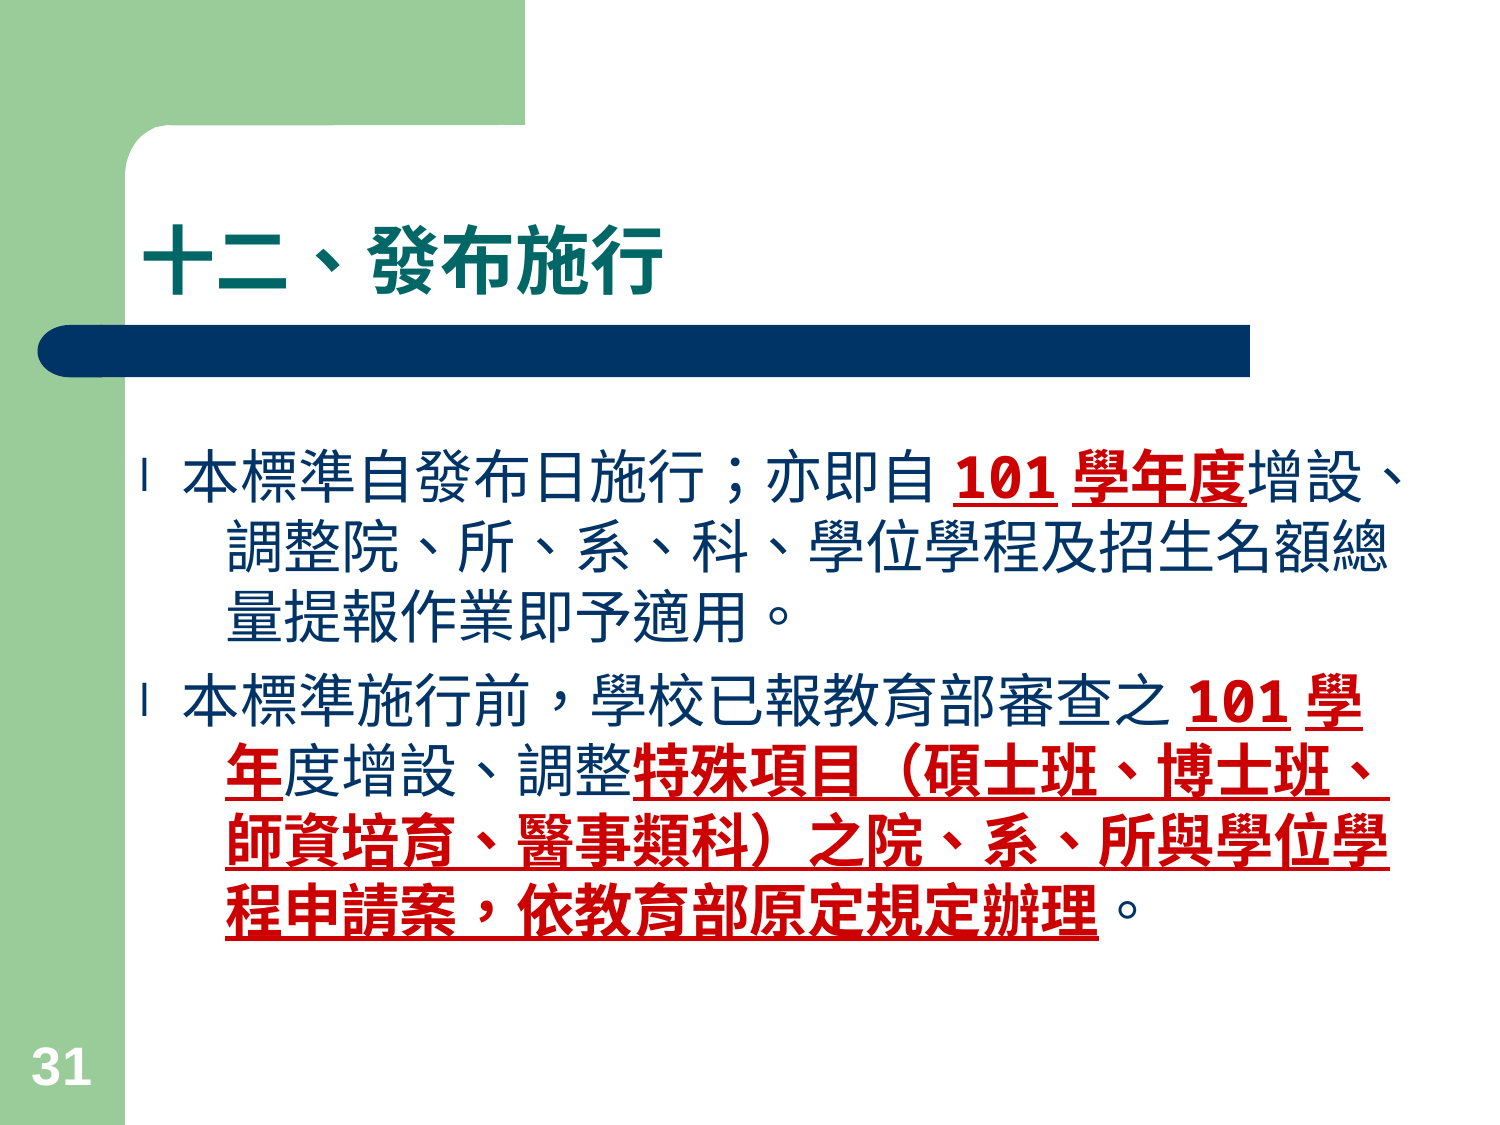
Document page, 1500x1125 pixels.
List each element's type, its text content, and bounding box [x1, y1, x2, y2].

list 本標準自發布日施行；亦即自101學年度增設、調整院、所、系、科、學位學程及招生名額總量提報作業即予適用。 本標準施行前，學校已報教育部審查之101學年度增設、調整特殊項目（碩士班、博士班、師資培育、醫事類科）之院、系、所與學位學程申請案，依教育部原定規定辦理。 [123, 432, 1424, 1044]
title 十二、發布施行 [125, 125, 1426, 313]
text_box [13, 1023, 111, 1105]
